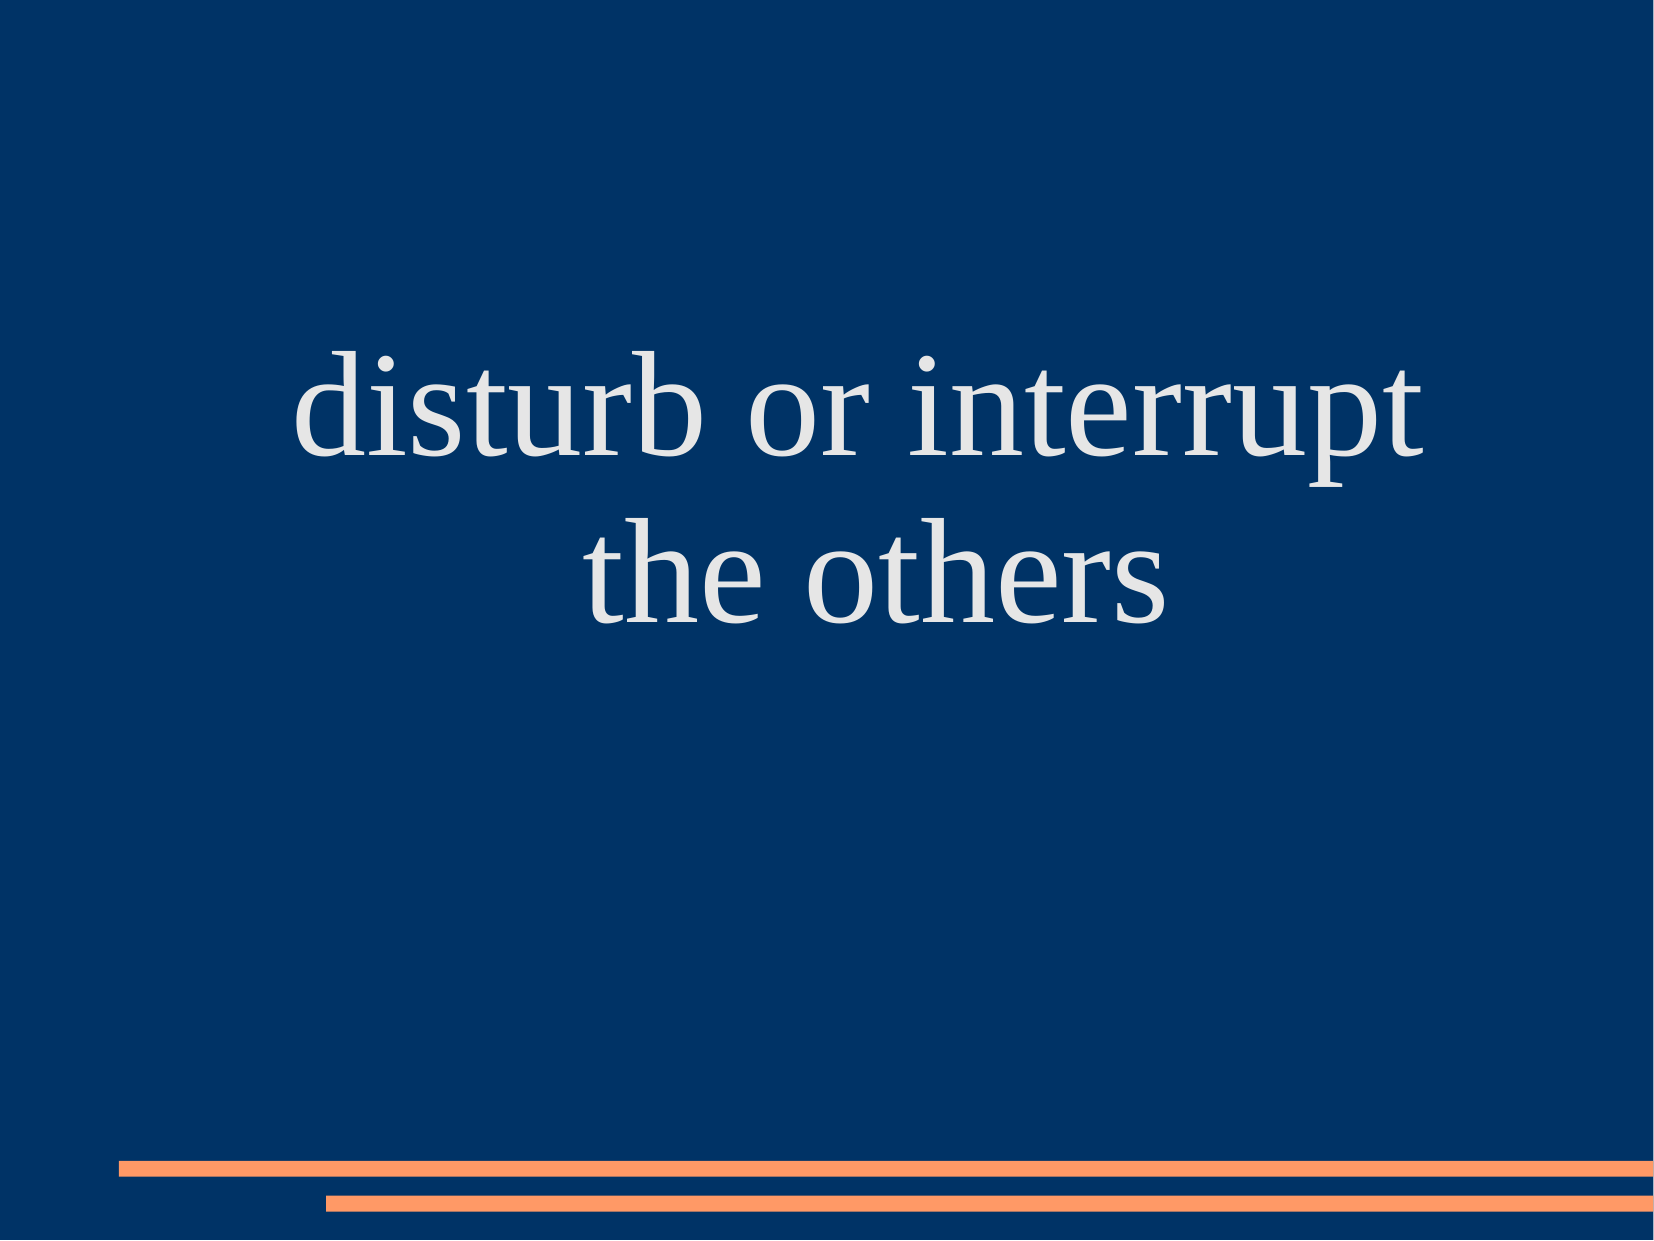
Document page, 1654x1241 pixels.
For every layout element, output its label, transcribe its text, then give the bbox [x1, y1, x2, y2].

list disturb or interrupt the others [121, 322, 1561, 1132]
